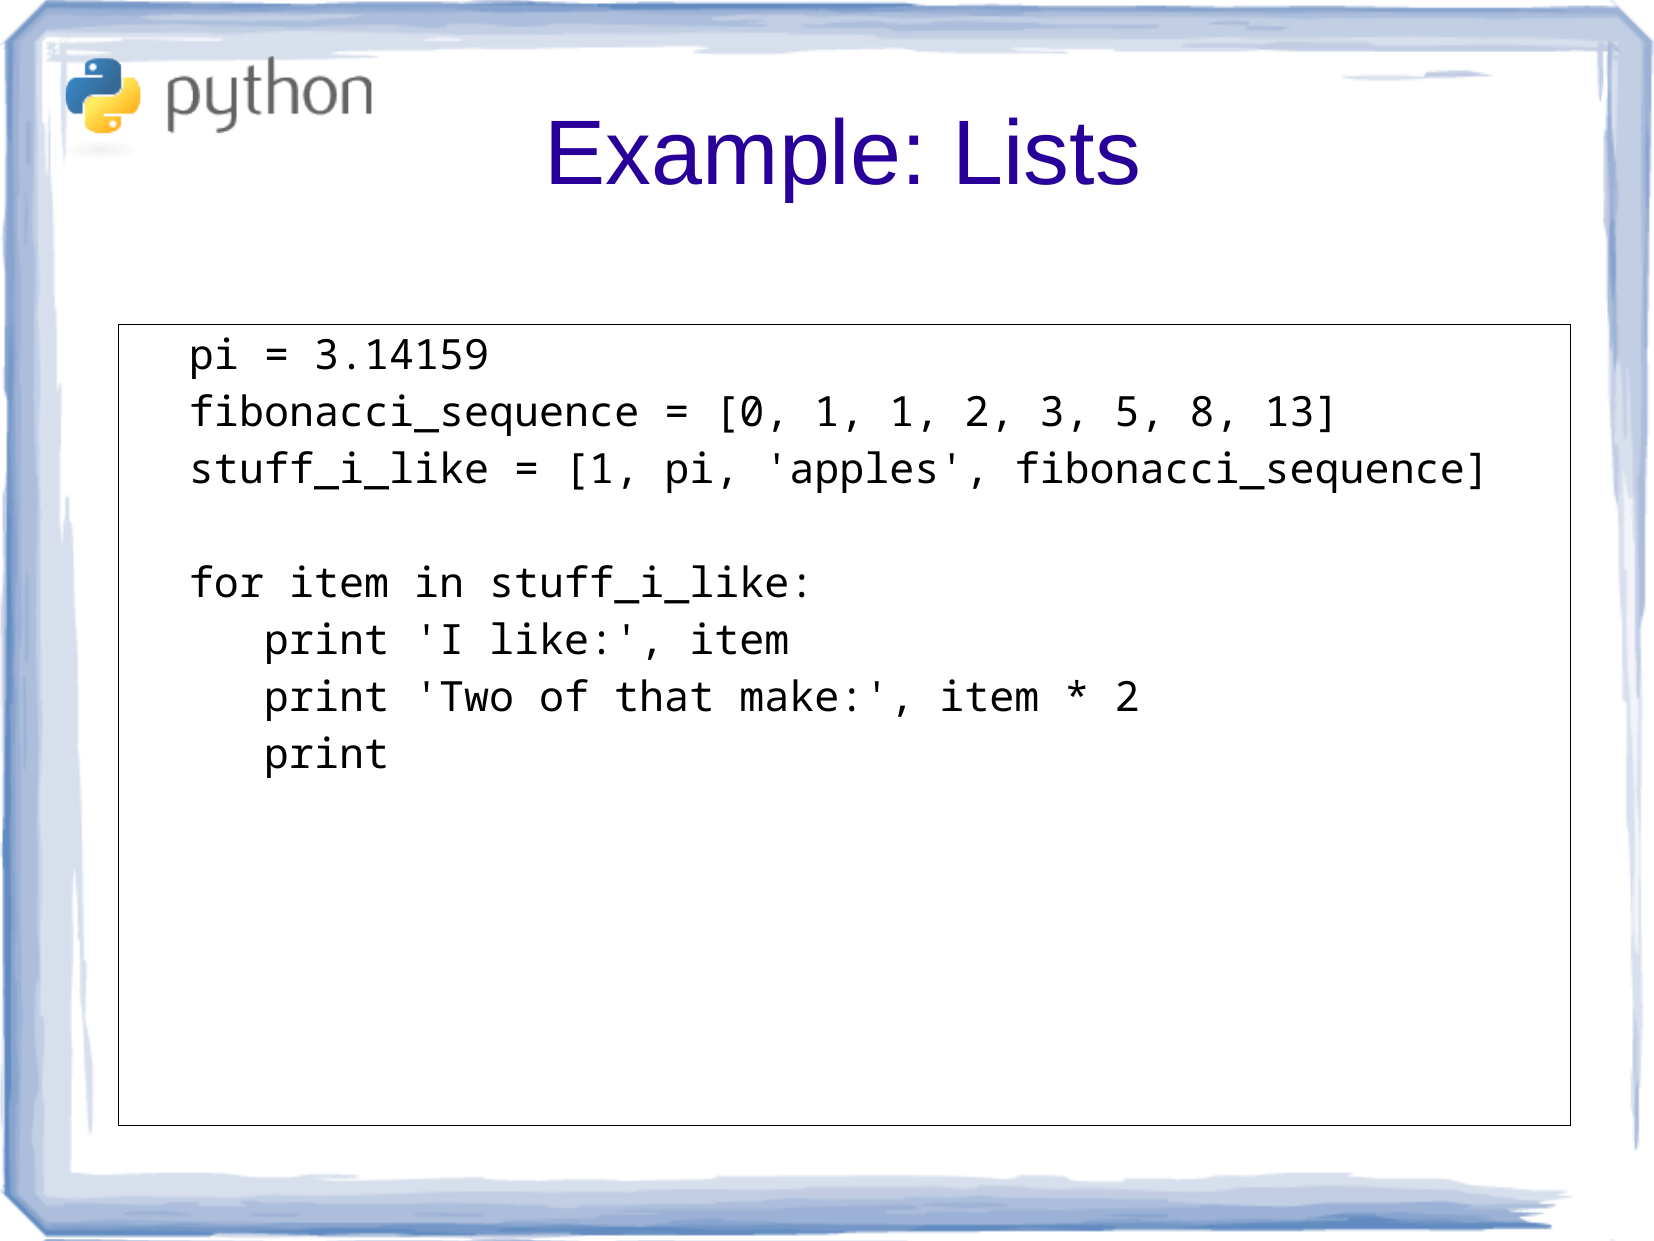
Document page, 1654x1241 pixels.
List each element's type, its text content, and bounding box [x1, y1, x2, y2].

picture [0, 0, 1654, 1241]
title Example: Lists [82, 49, 1571, 257]
list pi = 3.14159 fibonacci_sequence = [0, 1, 1, 2, 3, 5, 8, 13] stuff_i_like = [1, pi, 'apples', fibonacci_sequence] for item in stuff_i_like: print 'I like:', item print 'Two of that make:', item * 2 print [118, 324, 1571, 1126]
